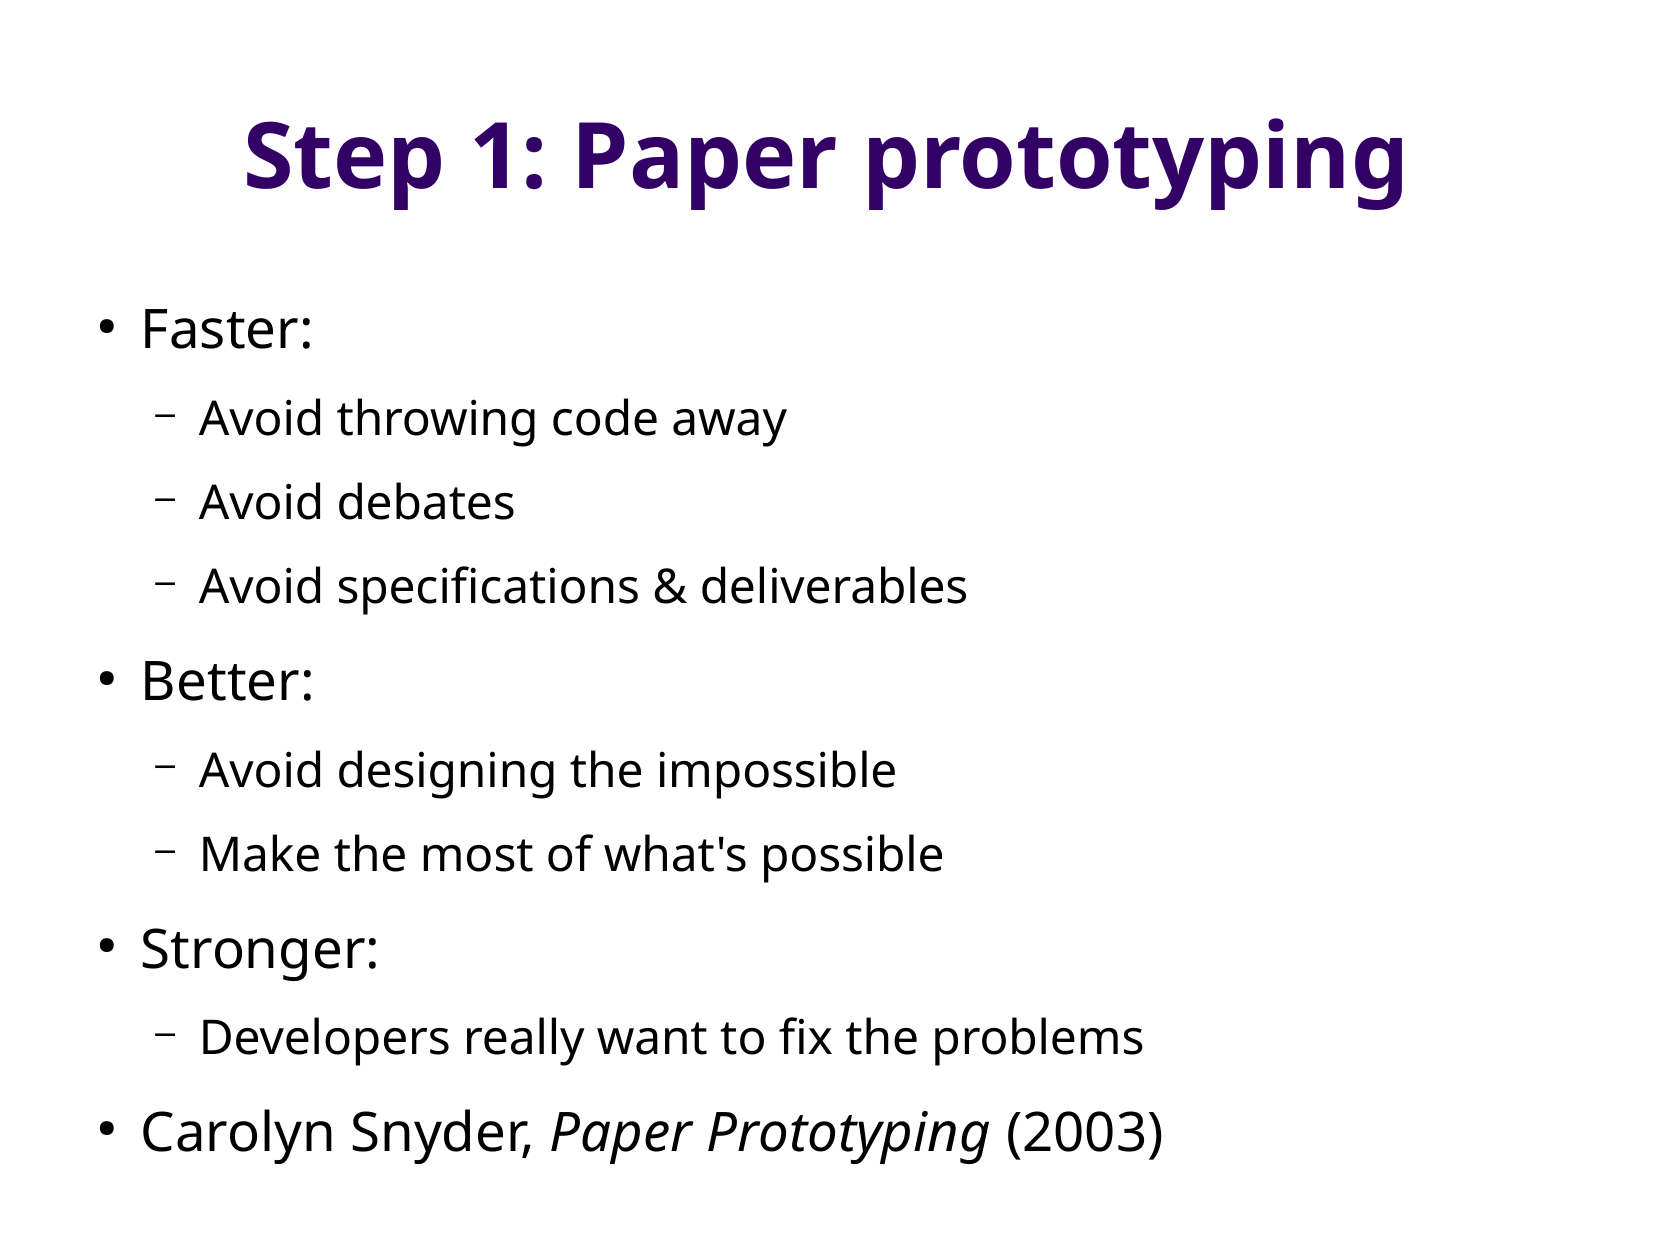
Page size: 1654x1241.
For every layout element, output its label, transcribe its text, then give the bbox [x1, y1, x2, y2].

list Faster: Avoid throwing code away Avoid debates Avoid specifications & deliverables Better: Avoid designing the impossible Make the most of what's possible Stronger: Developers really want to fix the problems Carolyn Snyder, Paper Prototyping (2003) [82, 1010, 1571, 1171]
title Step 1: Paper prototyping [82, 49, 1571, 257]
text_box [82, 290, 1571, 1010]
